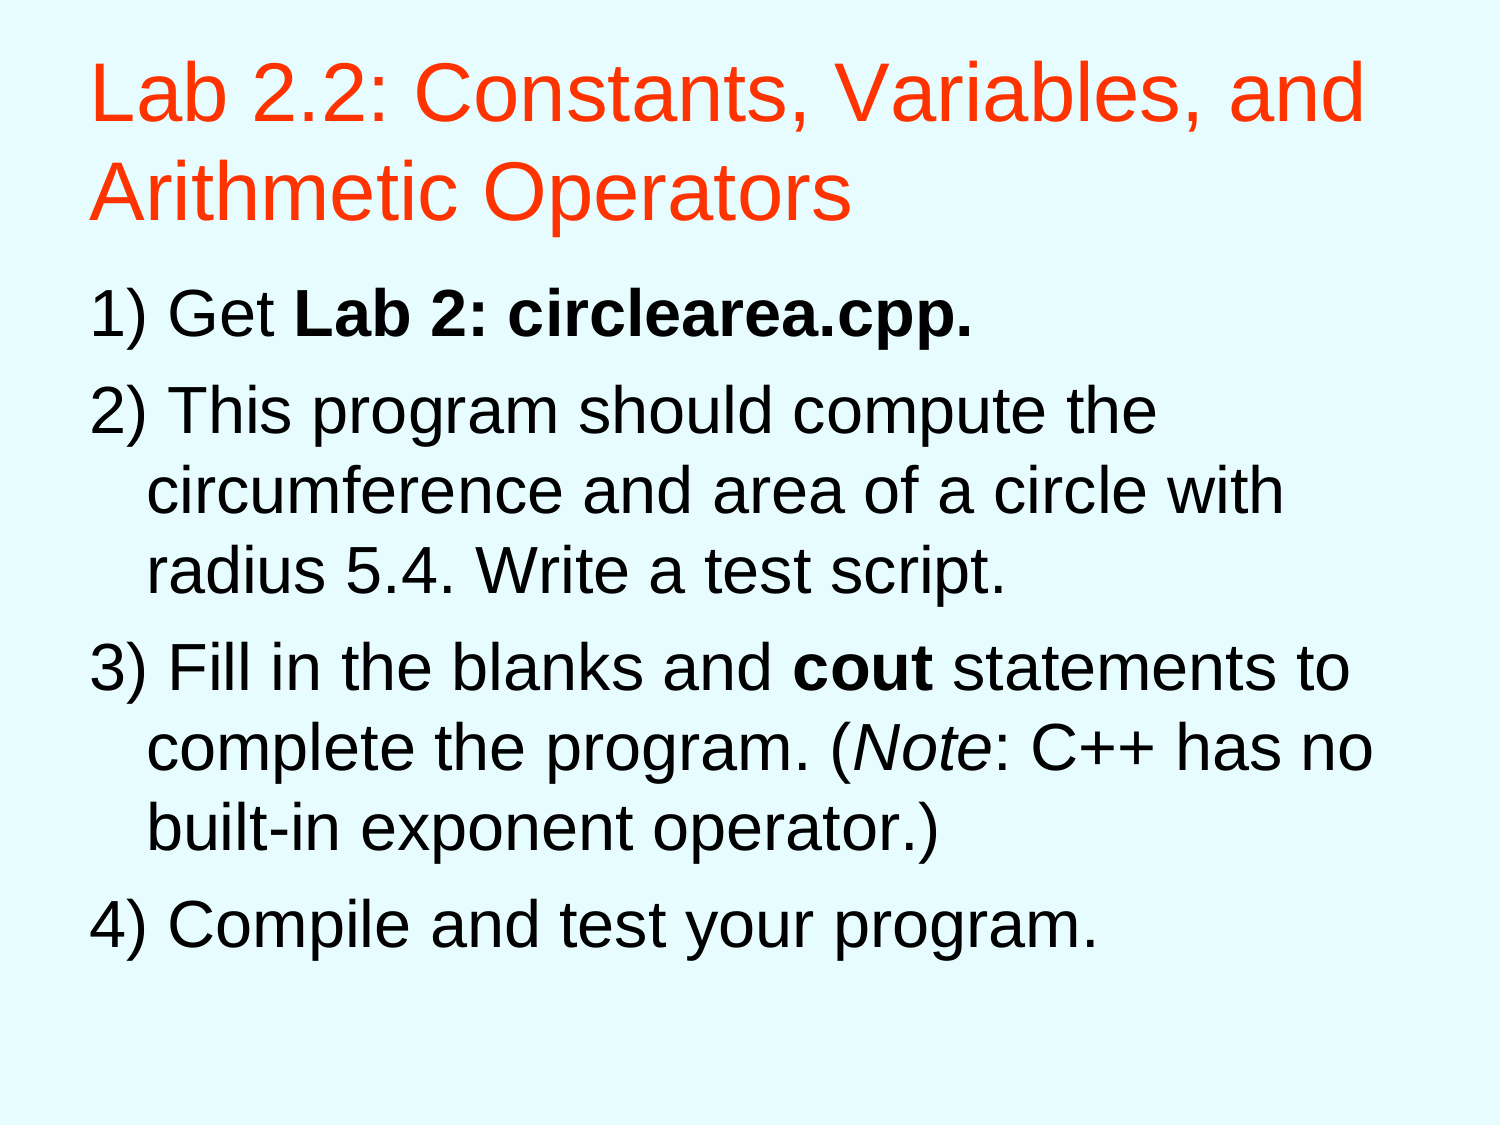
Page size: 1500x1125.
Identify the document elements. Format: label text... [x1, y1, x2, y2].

title Lab 2.2: Constants, Variables, and Arithmetic Operators [75, 29, 1423, 246]
list Get Lab 2: circlearea.cpp. This program should compute the circumference and area of a circle with radius 5.4. Write a test script. Fill in the blanks and cout statements to complete the program. (Note: C++ has no built-in exponent operator.) Compile and test your program. [75, 262, 1423, 1003]
